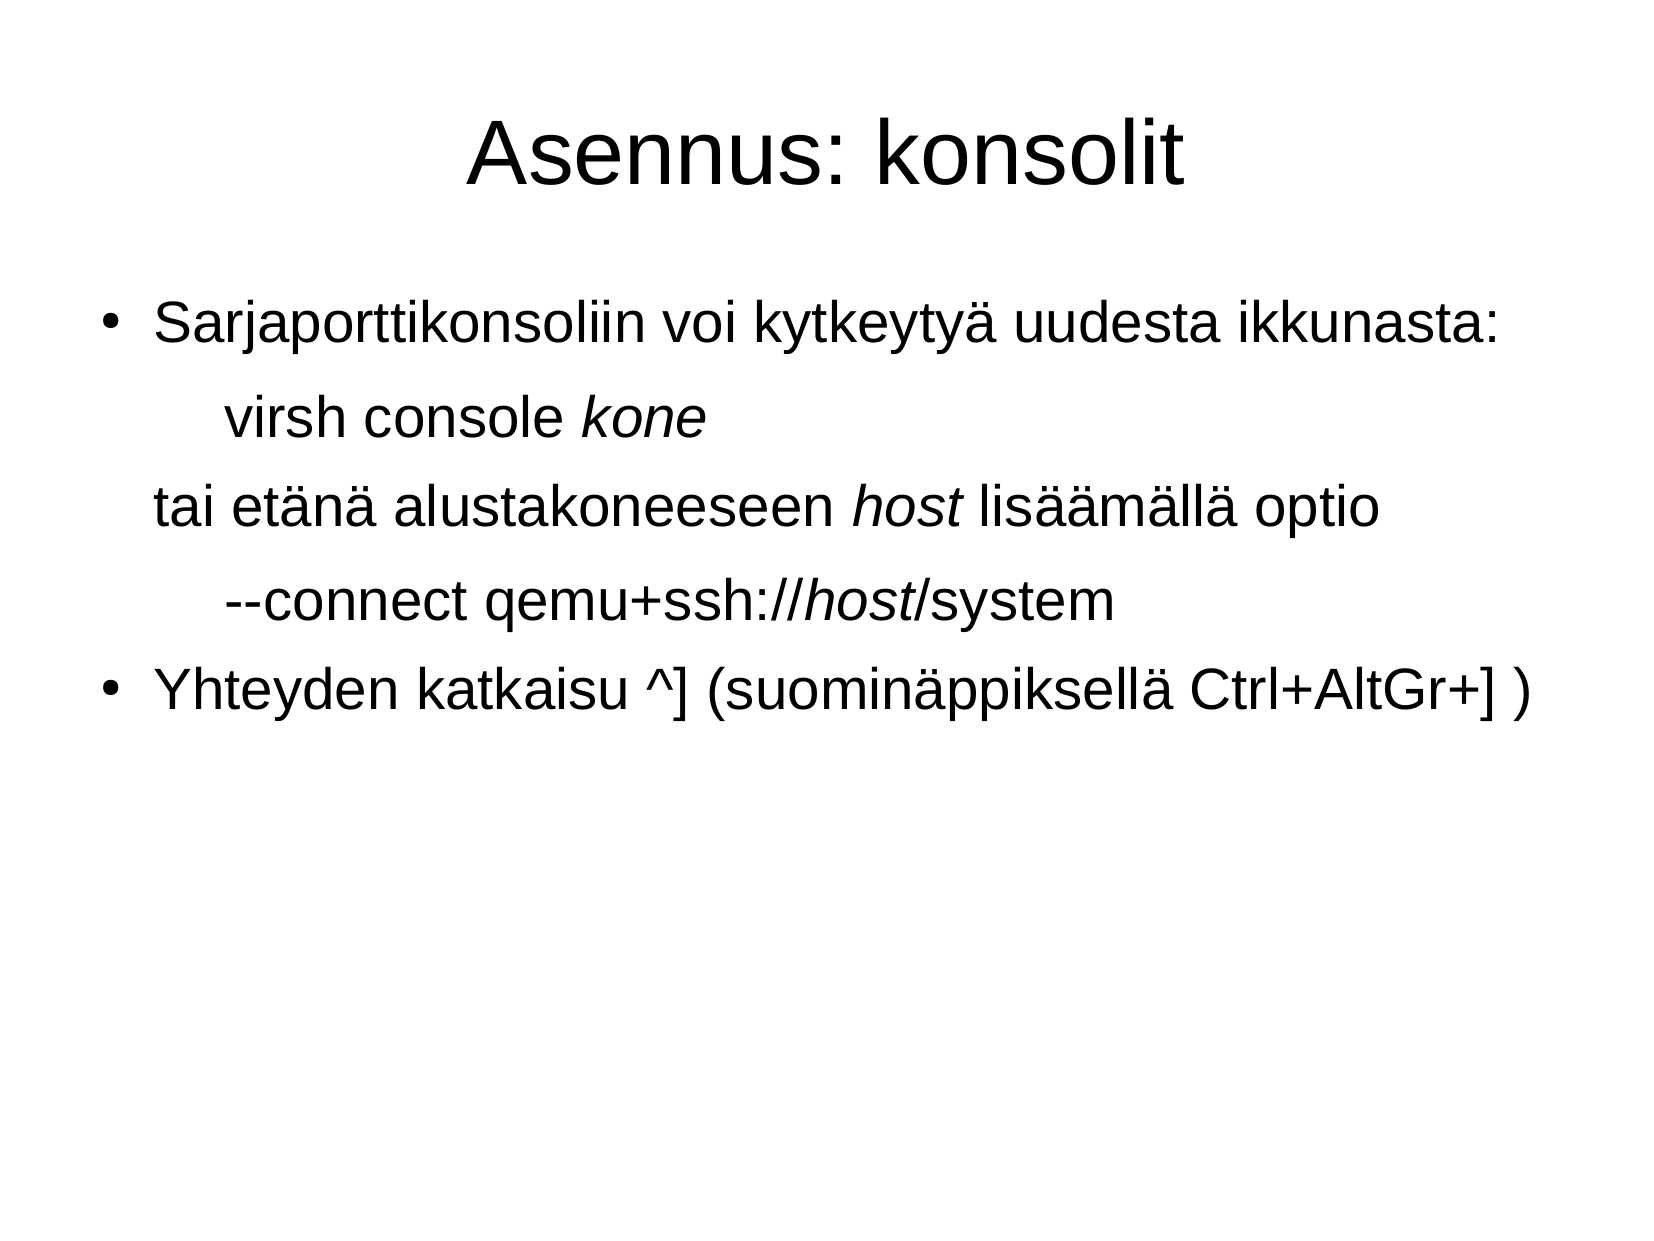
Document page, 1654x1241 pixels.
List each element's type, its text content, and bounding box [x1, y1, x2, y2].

title Asennus: konsolit [82, 49, 1571, 257]
list Sarjaporttikonsoliin voi kytkeytyä uudesta ikkunasta: virsh console kone tai etänä alustakoneeseen host lisäämällä optio --connect qemu+ssh://host/system Yhteyden katkaisu ^] (suominäppiksellä Ctrl+AltGr+] ) [82, 290, 1571, 1010]
